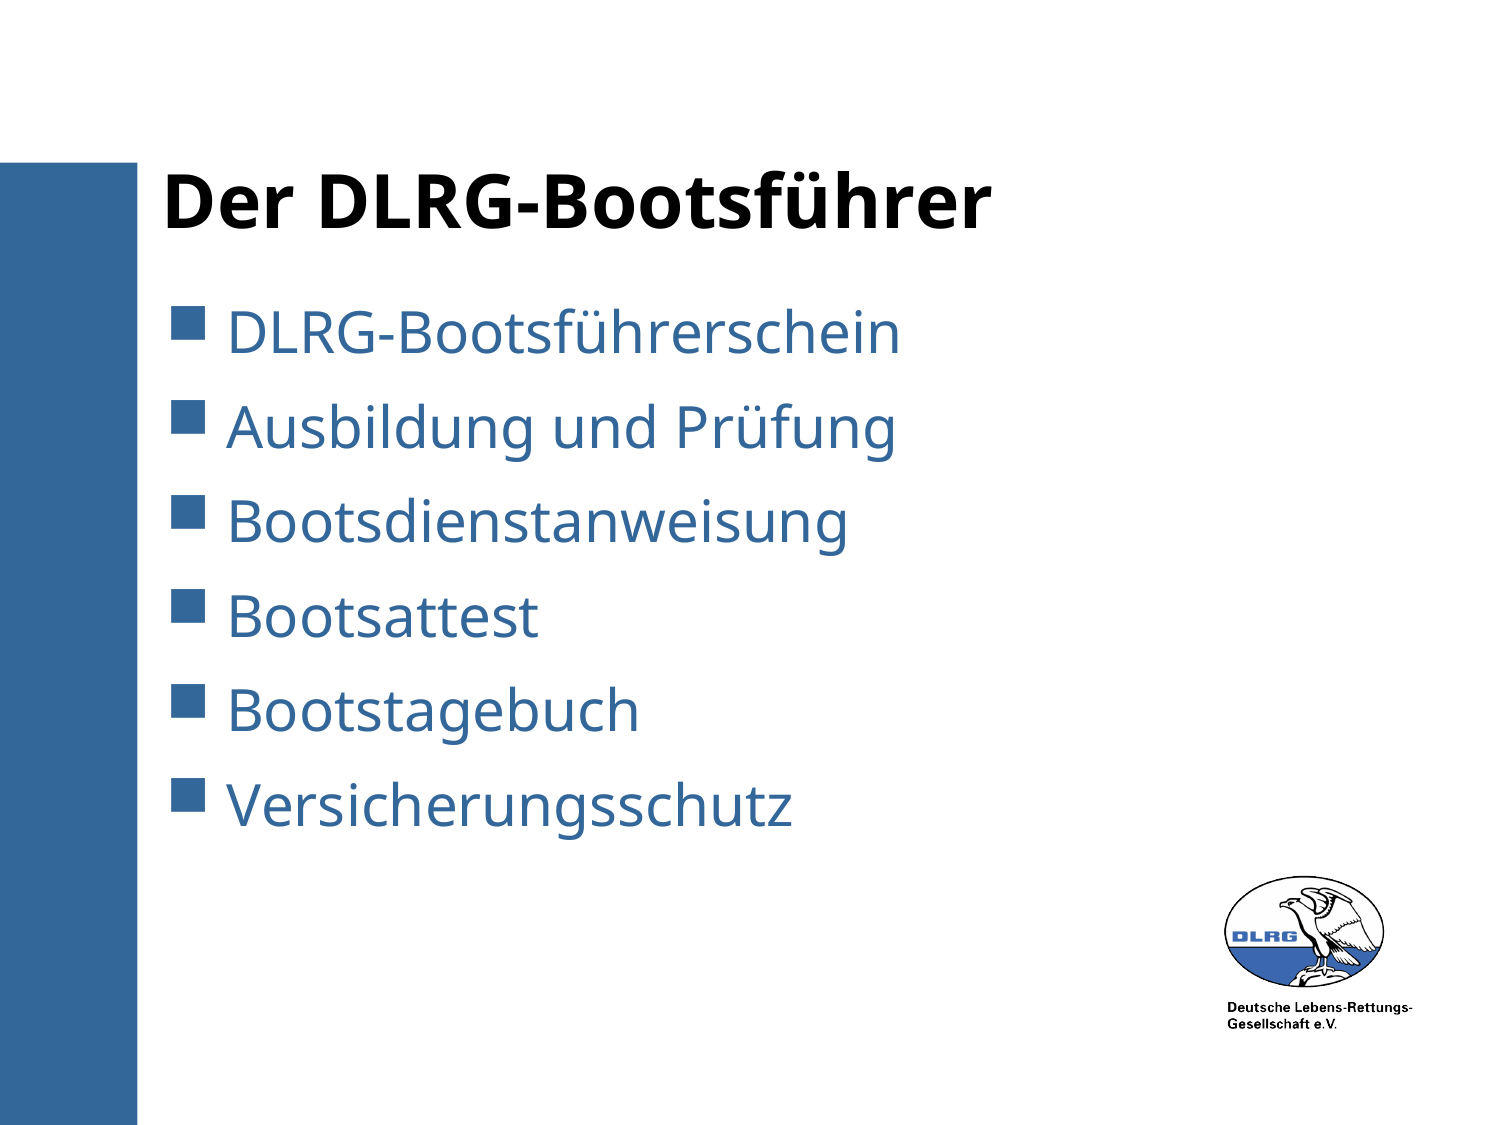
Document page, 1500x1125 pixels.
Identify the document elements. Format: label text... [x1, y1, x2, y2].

text_box Der DLRG-Bootsführer [147, 138, 1197, 259]
picture [1224, 874, 1413, 1030]
text_box DLRG-Bootsführerschein Ausbildung und Prüfung Bootsdienstanweisung Bootsattest Bootstagebuch Versicherungsschutz [151, 263, 1463, 835]
